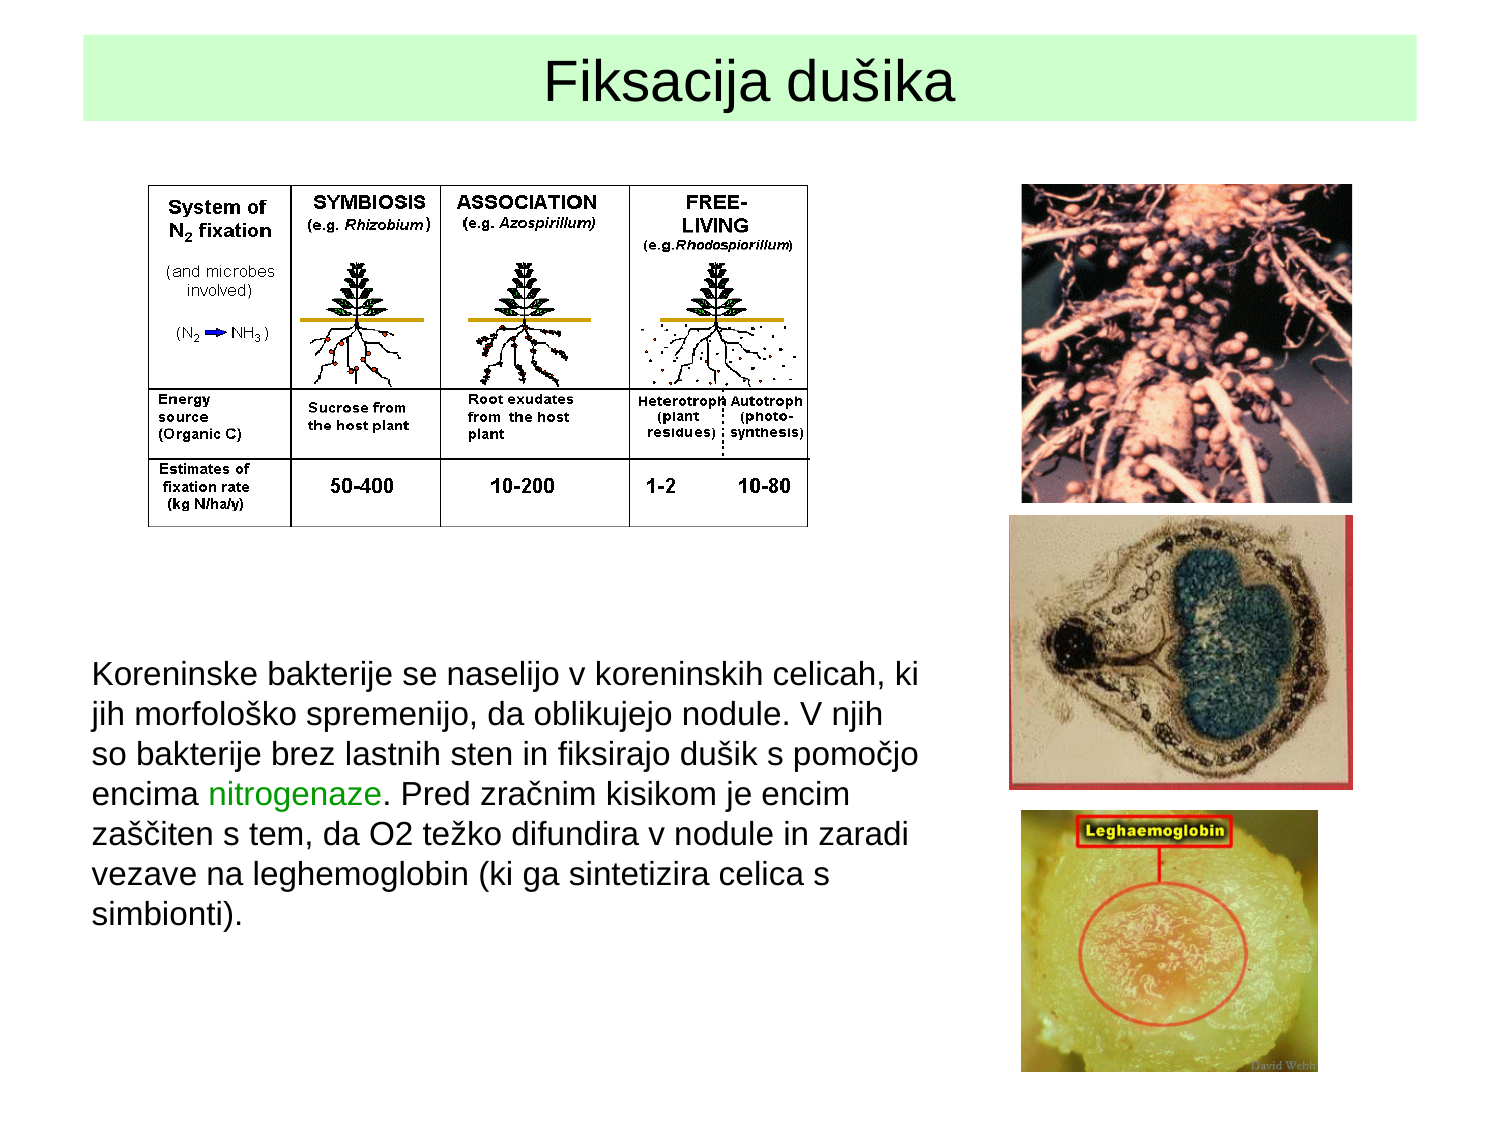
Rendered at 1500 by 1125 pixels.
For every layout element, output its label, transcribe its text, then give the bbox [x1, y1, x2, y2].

picture [147, 184, 810, 528]
picture [1021, 810, 1318, 1073]
text_box Fiksacija dušika [83, 34, 1417, 121]
picture [1021, 184, 1353, 503]
text_box Koreninske bakterije se naselijo v koreninskih celicah, ki jih morfološko spremenijo, da oblikujejo nodule. V njih so bakterije brez lastnih sten in fiksirajo dušik s pomočjo encima nitrogenaze. Pred zračnim kisikom je encim zaščiten s tem, da O2 težko difundira v nodule in zaradi vezave na leghemoglobin (ki ga sintetizira celica s simbionti). [76, 645, 940, 940]
picture [1009, 515, 1353, 790]
